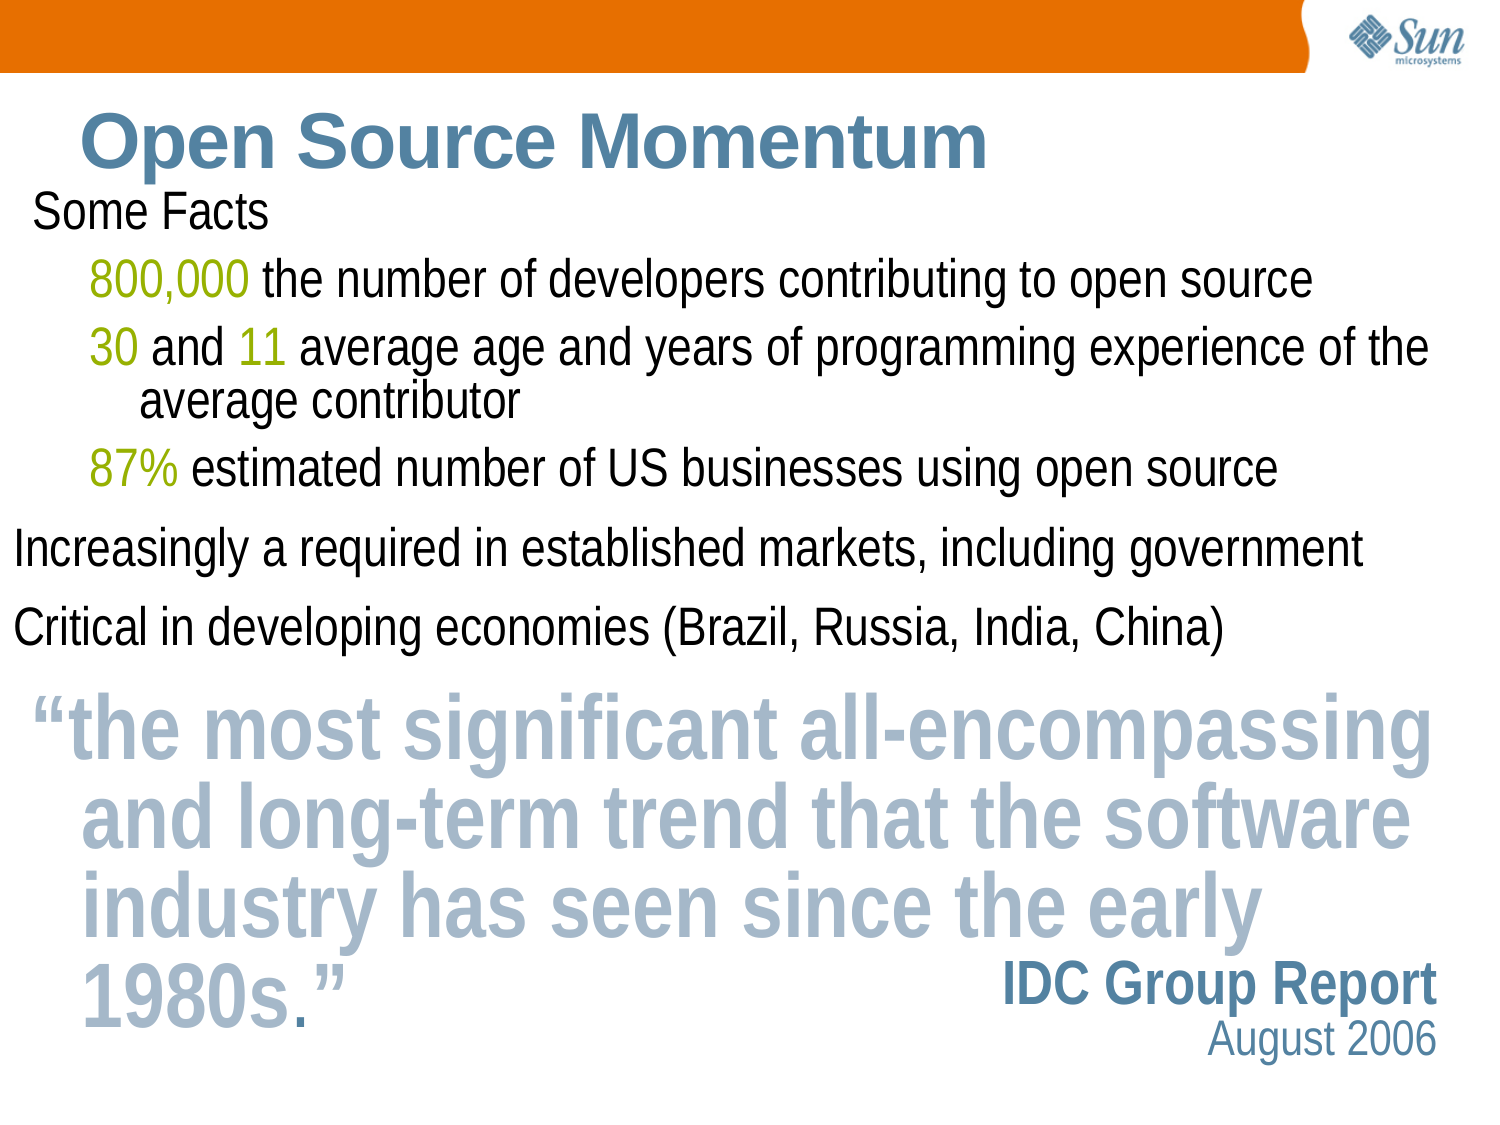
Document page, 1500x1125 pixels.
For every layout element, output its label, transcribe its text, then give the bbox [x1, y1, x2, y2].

text_box IDC Group Report August 2006 [1002, 955, 1438, 1124]
title Open Source Momentum [75, 105, 1438, 187]
picture [0, 0, 1500, 73]
list Some Facts 800,000 the number of developers contributing to open source 30 and 11 average age and years of programming experience of the average contributor 87% estimated number of US businesses using open source Increasingly a required in established markets, including government Critical in developing economies (Brazil, Russia, India, China) [13, 187, 1463, 662]
text_box “the most significant all-encompassing and long-term trend that the software industry has seen since the early 1980s.” [30, 687, 1476, 1072]
